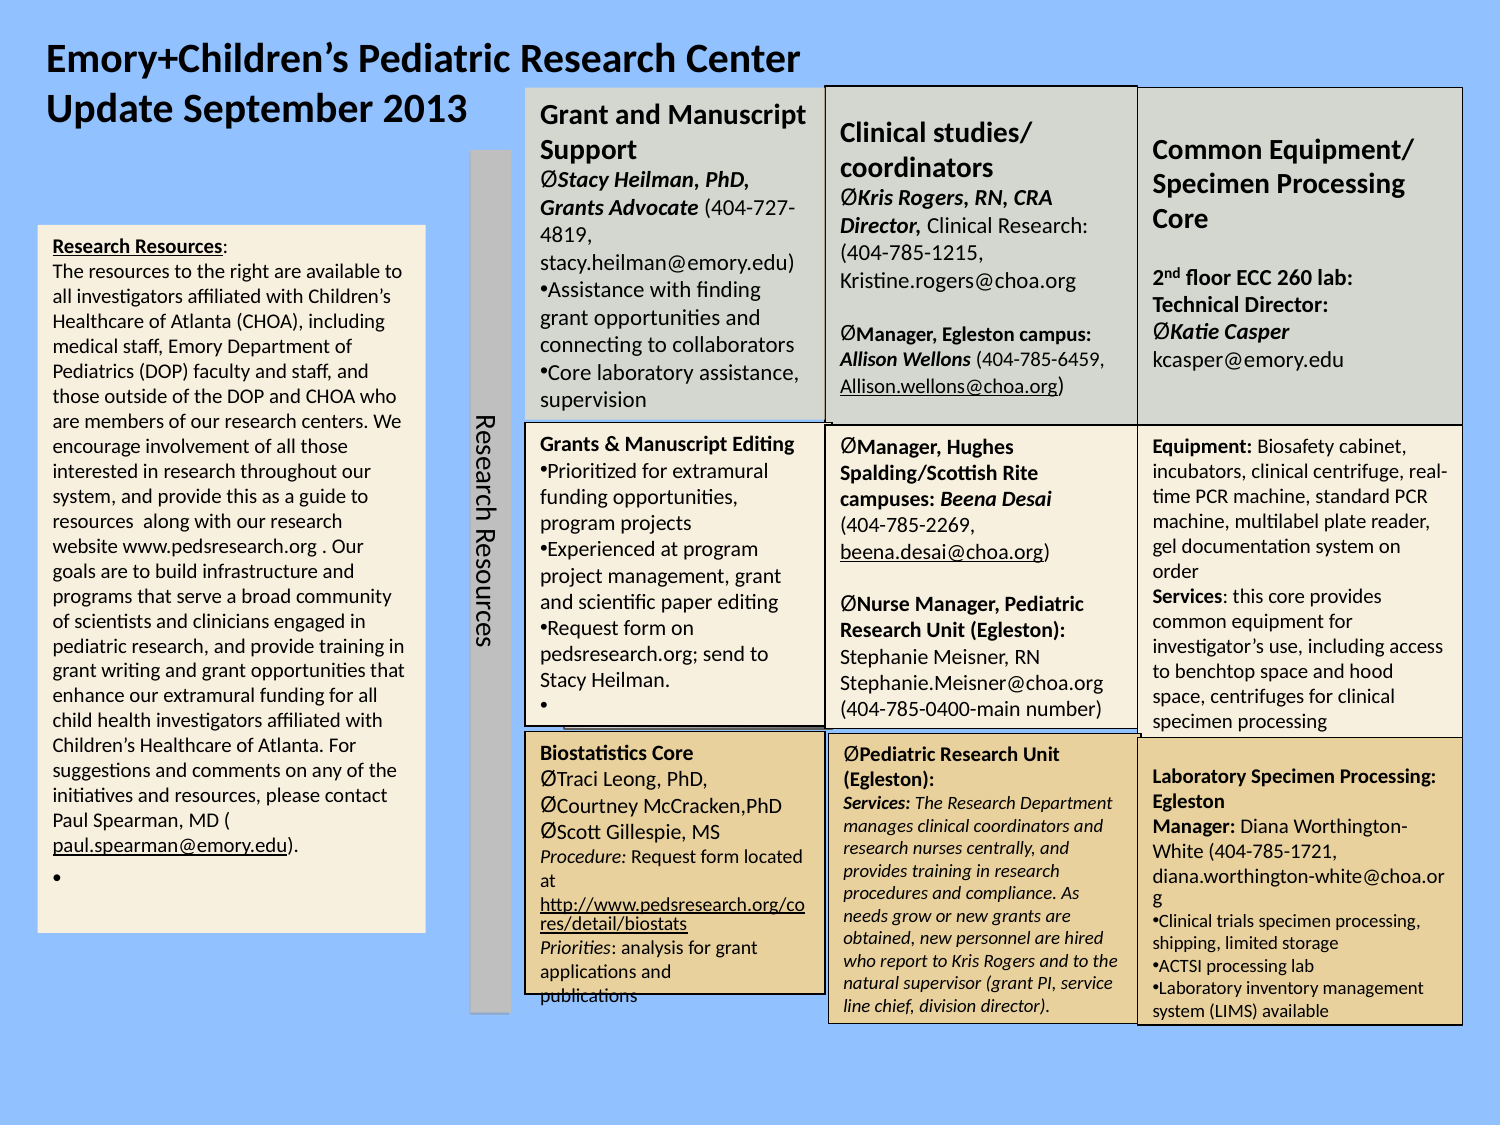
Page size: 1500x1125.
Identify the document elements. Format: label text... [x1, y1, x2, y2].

text_box [470, 149, 511, 399]
text_box Laboratory Specimen Processing: Egleston Manager: Diana Worthington-White (404-785-1721, diana.worthington-white@choa.org Clinical trials specimen processing, shipping, limited storage ACTSI processing lab Laboratory inventory management system (LIMS) available [1137, 737, 1463, 1025]
text_box Pediatric Research Unit (Egleston): Services: The Research Department manages clinical coordinators and research nurses centrally, and provides training in research procedures and compliance. As needs grow or new grants are obtained, new personnel are hired who report to Kris Rogers and to the natural supervisor (grant PI, service line chief, division director). [828, 733, 1141, 1023]
text_box Clinical studies/ coordinators Kris Rogers, RN, CRA Director, Clinical Research: (404-785-1215, Kristine.rogers@choa.org Manager, Egleston campus: Allison Wellons (404-785-6459, Allison.wellons@choa.org) [825, 86, 1138, 425]
text_box Biostatistics Core Traci Leong, PhD, Courtney McCracken,PhD Scott Gillespie, MS Procedure: Request form located at http://www.pedsresearch.org/cores/detail/biostats Priorities: analysis for grant applications and publications [525, 731, 825, 994]
text_box Grant and Manuscript Support Stacy Heilman, PhD, Grants Advocate (404-727-4819, stacy.heilman@emory.edu) Assistance with finding grant opportunities and connecting to collaborators Core laboratory assistance, supervision [525, 88, 825, 420]
text_box Research Resources [462, 399, 514, 690]
text_box Common Equipment/ Specimen Processing Core 2nd floor ECC 260 lab: Technical Director: Katie Casper kcasper@emory.edu [1137, 87, 1463, 425]
text_box Emory+Children’s Pediatric Research Center Update September 2013 [31, 22, 863, 139]
text_box Manager, Hughes Spalding/Scottish Rite campuses: Beena Desai (404-785-2269, beena.desai@choa.org) Nurse Manager, Pediatric Research Unit (Egleston): Stephanie Meisner, RN Stephanie.Meisner@choa.org (404-785-0400-main number) [825, 425, 1137, 729]
text_box [449, 690, 532, 1013]
text_box Grants & Manuscript Editing Prioritized for extramural funding opportunities, program projects Experienced at program project management, grant and scientific paper editing Request form on pedsresearch.org; send to Stacy Heilman. [525, 423, 832, 726]
text_box Equipment: Biosafety cabinet, incubators, clinical centrifuge, real-time PCR machine, standard PCR machine, multilabel plate reader, gel documentation system on order Services: this core provides common equipment for investigator’s use, including access to benchtop space and hood space, centrifuges for clinical specimen processing [1137, 425, 1463, 737]
text_box Research Resources: The resources to the right are available to all investigators affiliated with Children’s Healthcare of Atlanta (CHOA), including medical staff, Emory Department of Pediatrics (DOP) faculty and staff, and those outside of the DOP and CHOA who are members of our research centers. We encourage involvement of all those interested in research throughout our system, and provide this as a guide to resources along with our research website www.pedsresearch.org . Our goals are to build infrastructure and programs that serve a broad community of scientists and clinicians engaged in pediatric research, and provide training in grant writing and grant opportunities that enhance our extramural funding for all child health investigators affiliated with Children’s Healthcare of Atlanta. For suggestions and comments on any of the initiatives and resources, please contact Paul Spearman, MD (paul.spearman@emory.edu). [37, 224, 426, 933]
